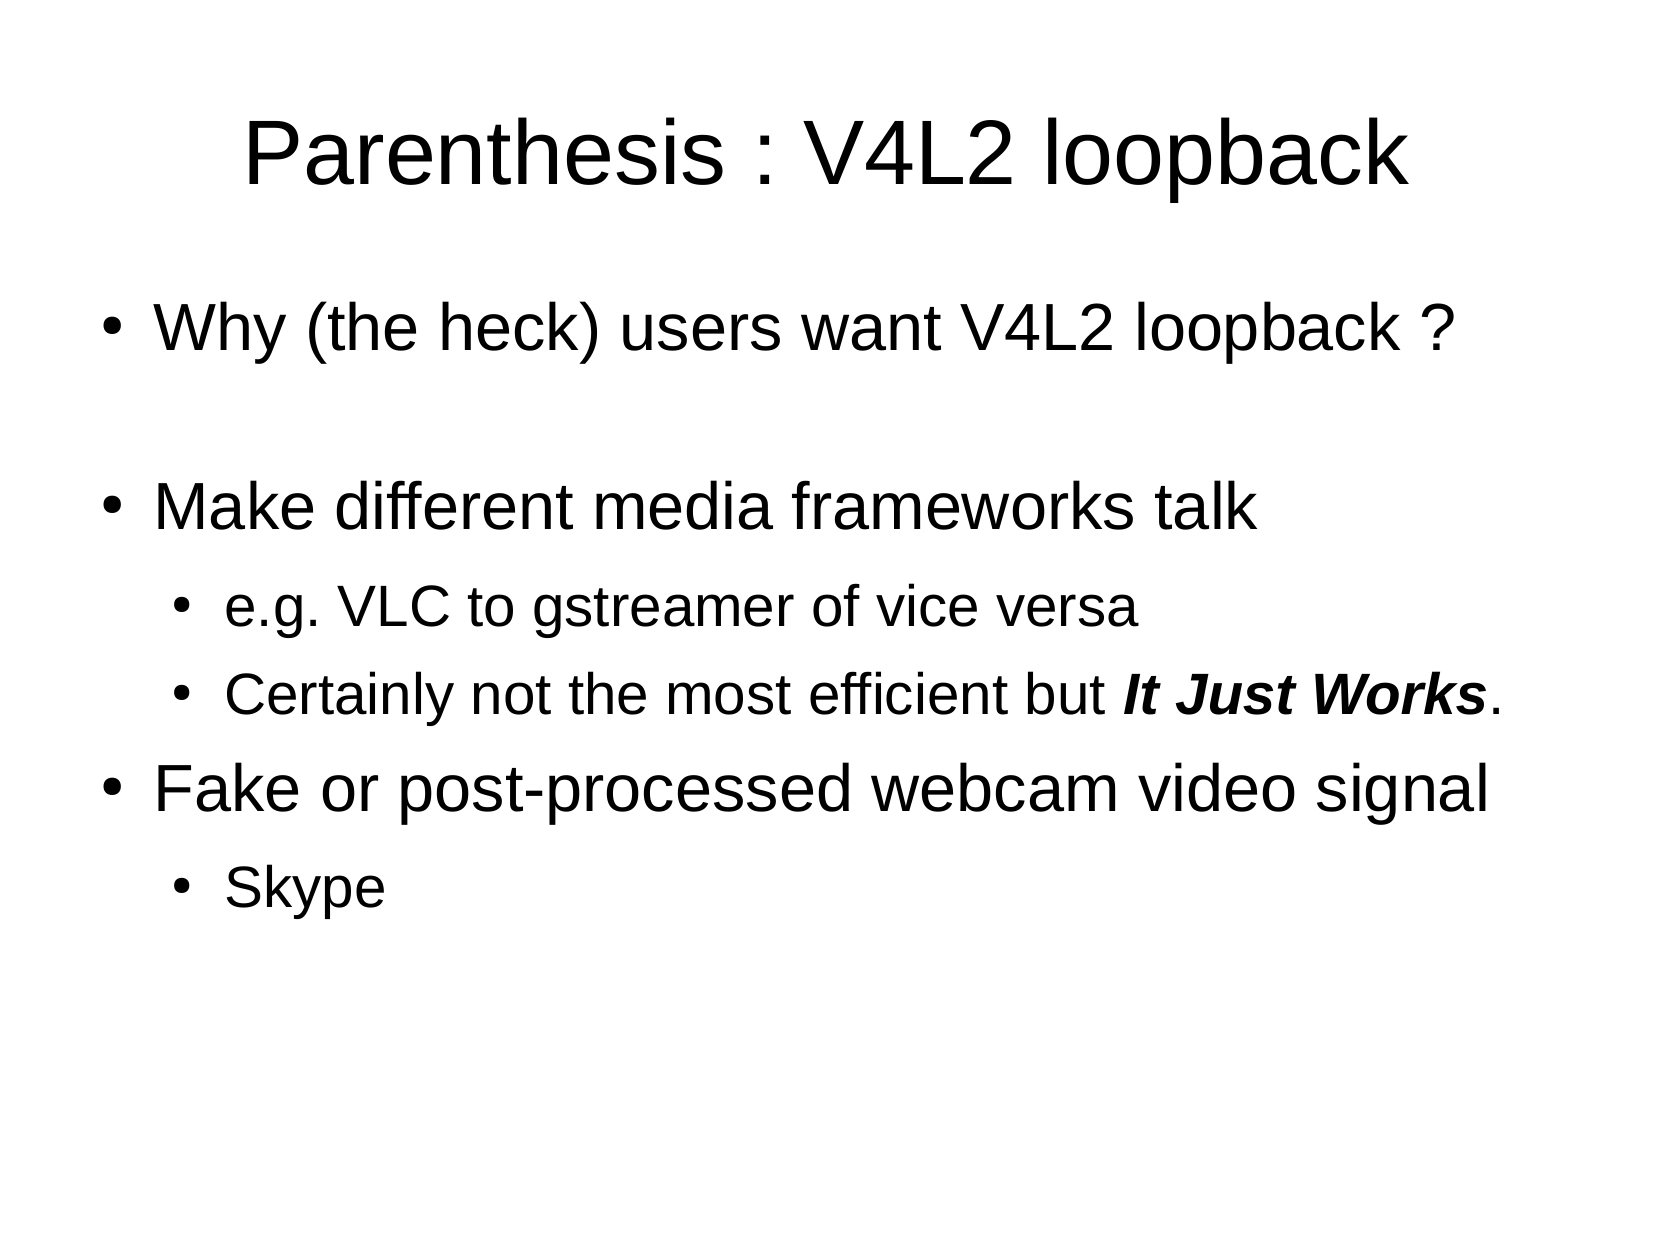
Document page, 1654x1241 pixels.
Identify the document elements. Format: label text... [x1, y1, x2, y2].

title Parenthesis : V4L2 loopback [82, 56, 1571, 250]
list Why (the heck) users want V4L2 loopback ? Make different media frameworks talk e.g. VLC to gstreamer of vice versa Certainly not the most efficient but It Just Works. Fake or post-processed webcam video signal Skype [82, 290, 1571, 1109]
